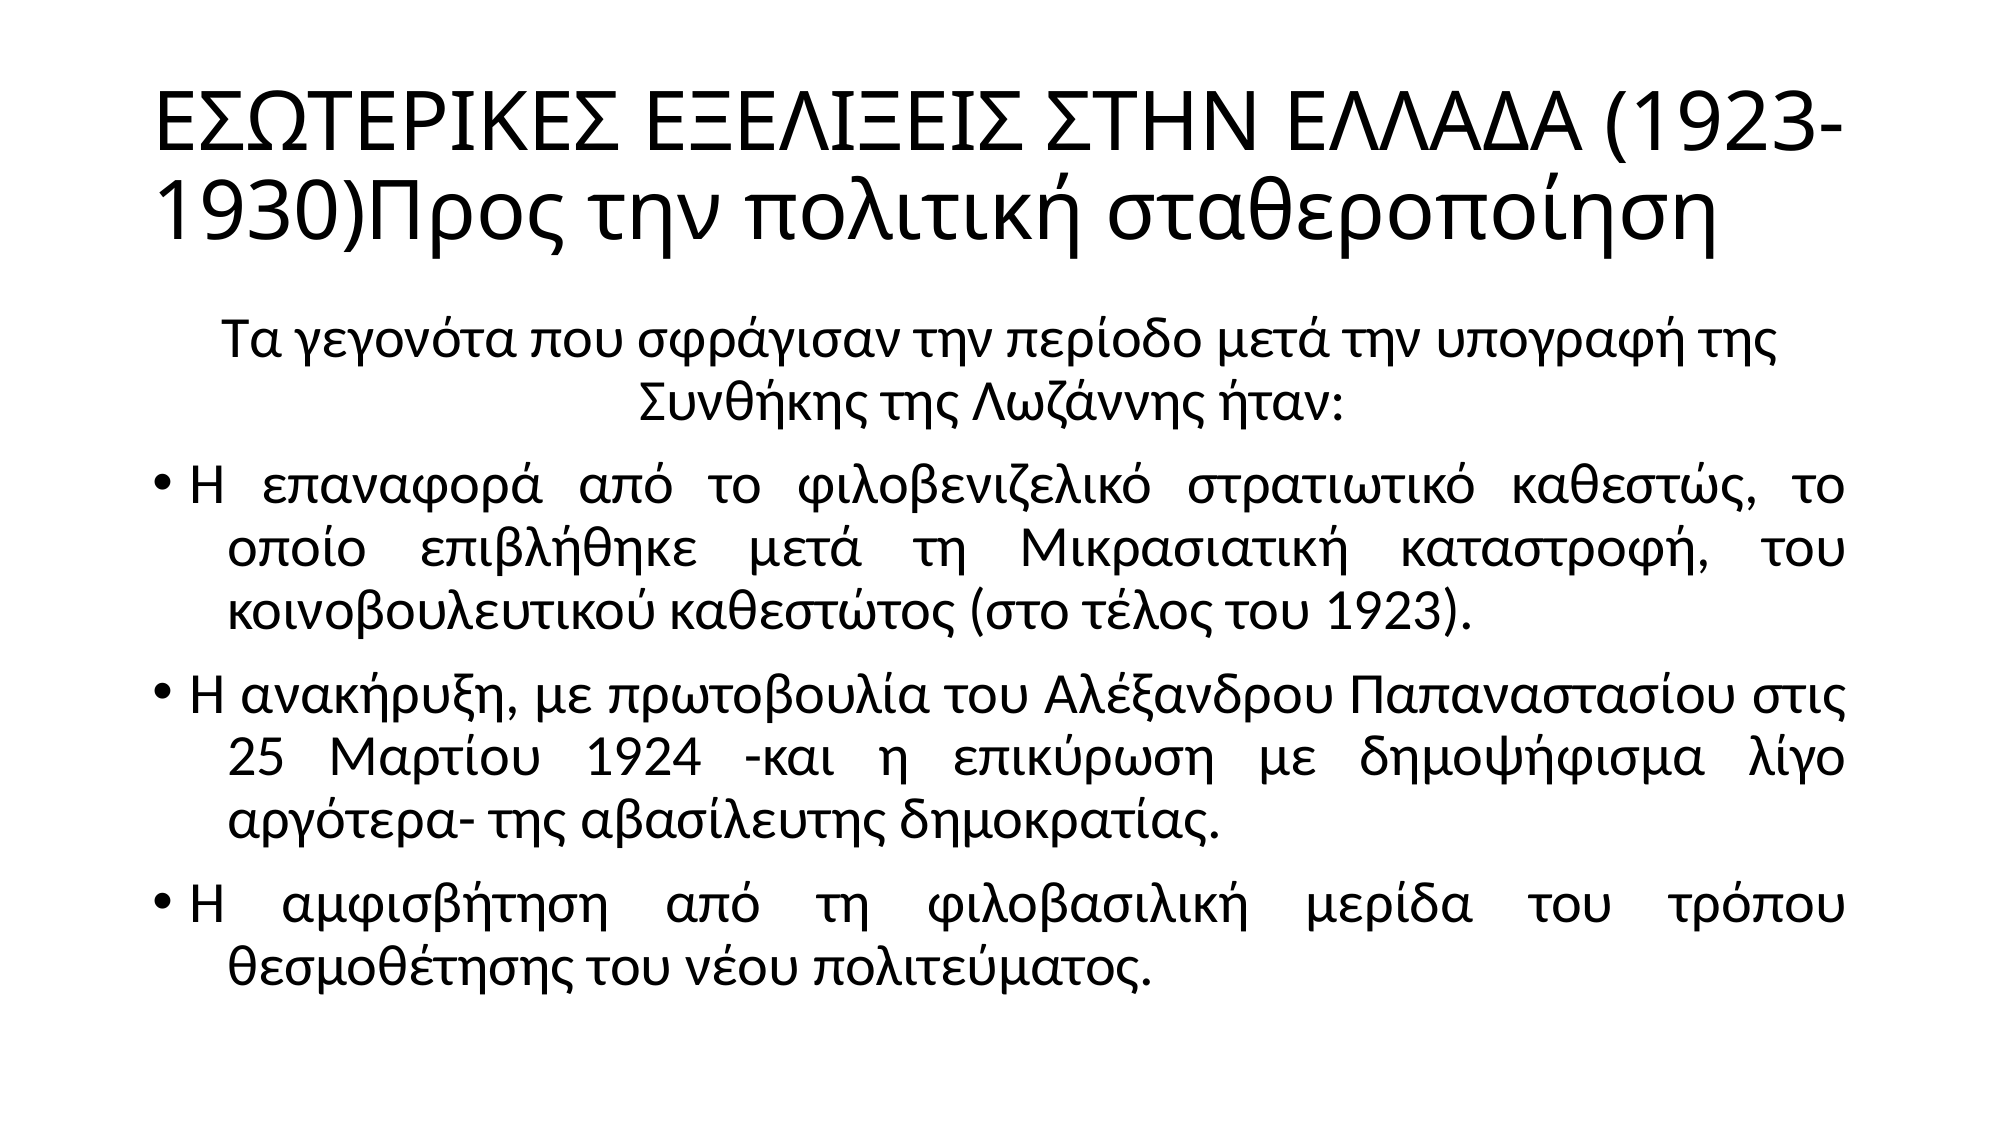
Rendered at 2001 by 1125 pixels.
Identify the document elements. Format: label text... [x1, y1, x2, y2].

title ΕΣΩΤΕΡΙΚΕΣ ΕΞΕΛΙΞΕΙΣ ΣΤΗΝ ΕΛΛΑΔΑ (1923-1930)Προς την πολιτική σταθεροποίηση [137, 59, 1863, 278]
list Τα γεγονότα που σφράγισαν την περίοδο μετά την υπογραφή της Συνθήκης της Λωζάννης ήταν: Η επαναφορά από το φιλοβενιζελικό στρατιωτικό καθεστώς, το οποίο επιβλήθηκε μετά τη Μικρασιατική καταστροφή, του κοινοβουλευτικού καθεστώτος (στο τέλος του 1923). Η ανακήρυξη, με πρωτοβουλία του Αλέξανδρου Παπαναστασίου στις 25 Μαρτίου 1924 -και η επικύρωση με δημοψήφισμα λίγο αργότερα- της αβασίλευτης δημοκρατίας. Η αμφισβήτηση από τη φιλοβασιλική μερίδα του τρόπου θεσμοθέτησης του νέου πολιτεύματος. [137, 299, 1863, 1014]
